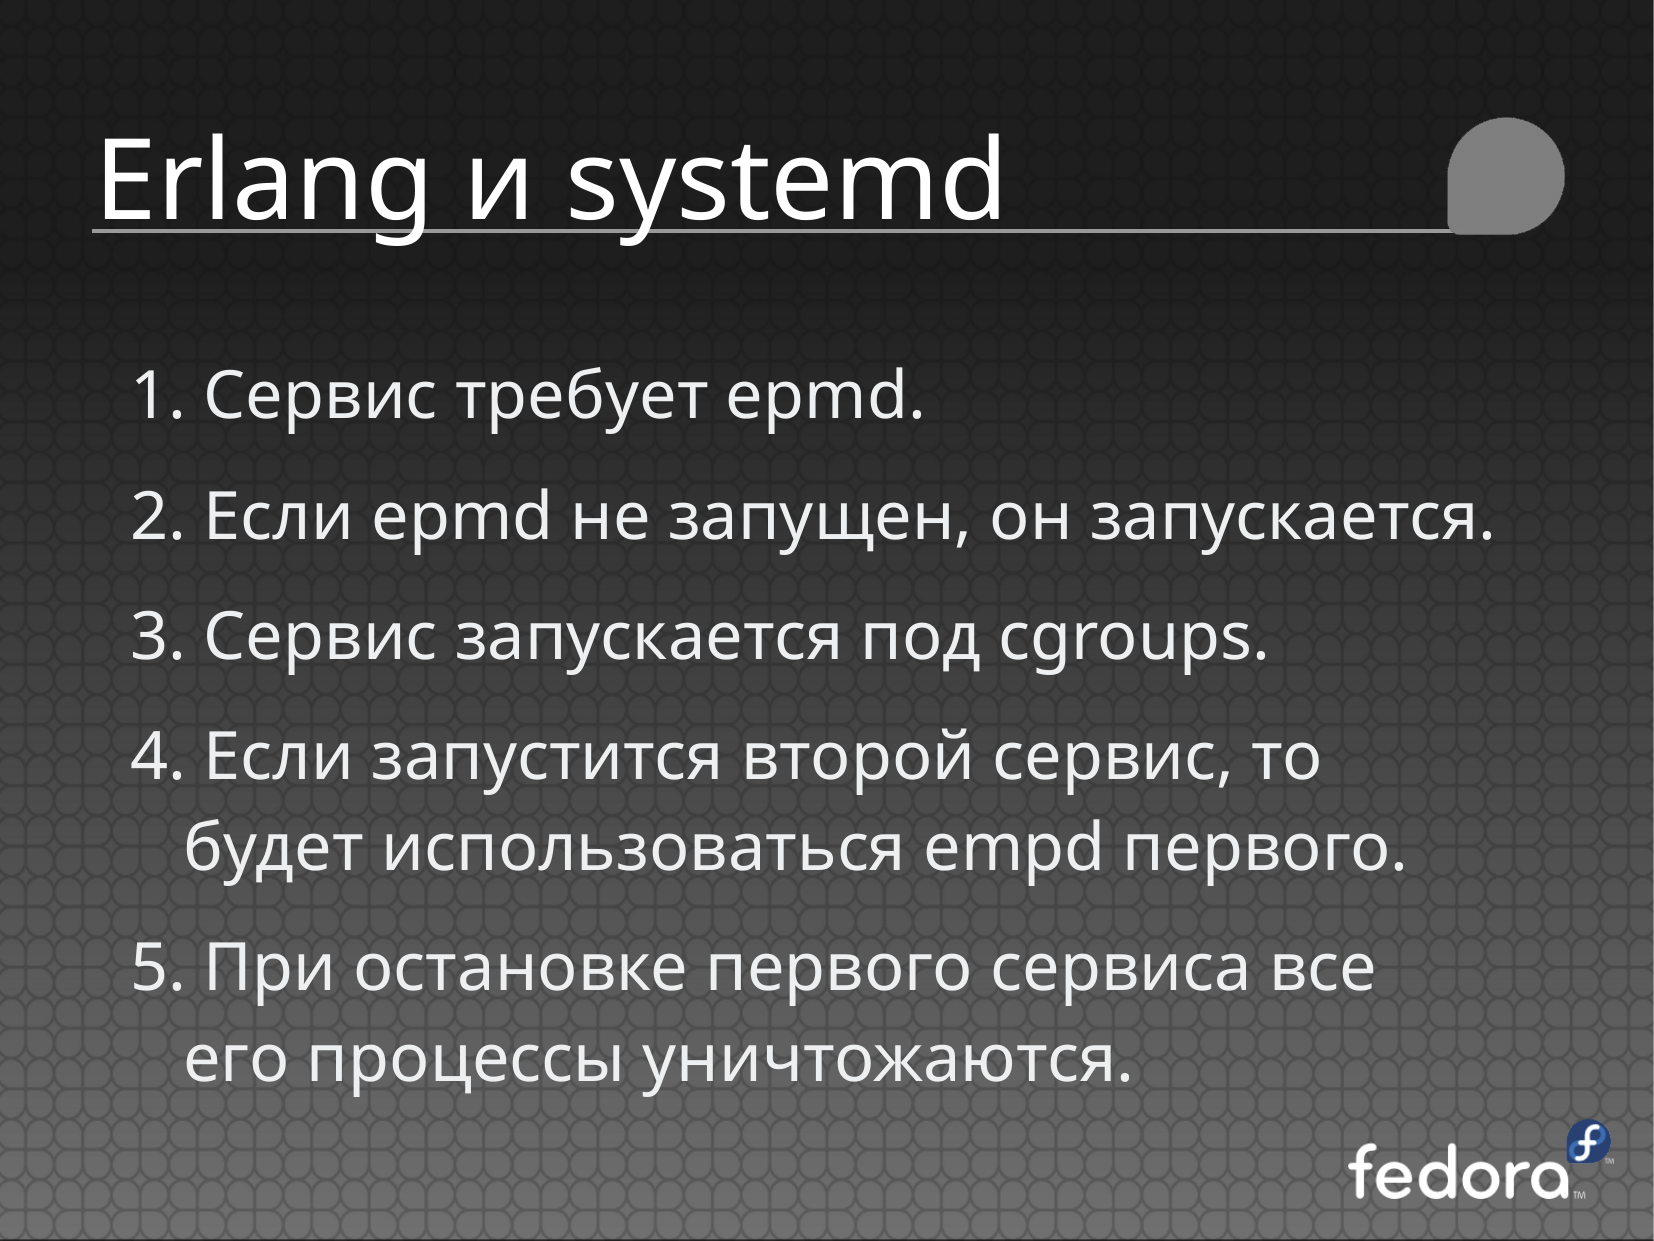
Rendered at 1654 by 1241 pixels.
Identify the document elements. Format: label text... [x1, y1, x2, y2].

picture [0, 0, 1654, 1241]
list Сервис требует epmd. Если epmd не запущен, он запускается. Сервис запускается под cgroups. Если запустится второй сервис, то будет использоваться empd первого. При остановке первого сервиса все его процессы уничтожаются. [112, 227, 1501, 1178]
title Erlang и systemd [94, 100, 1426, 251]
